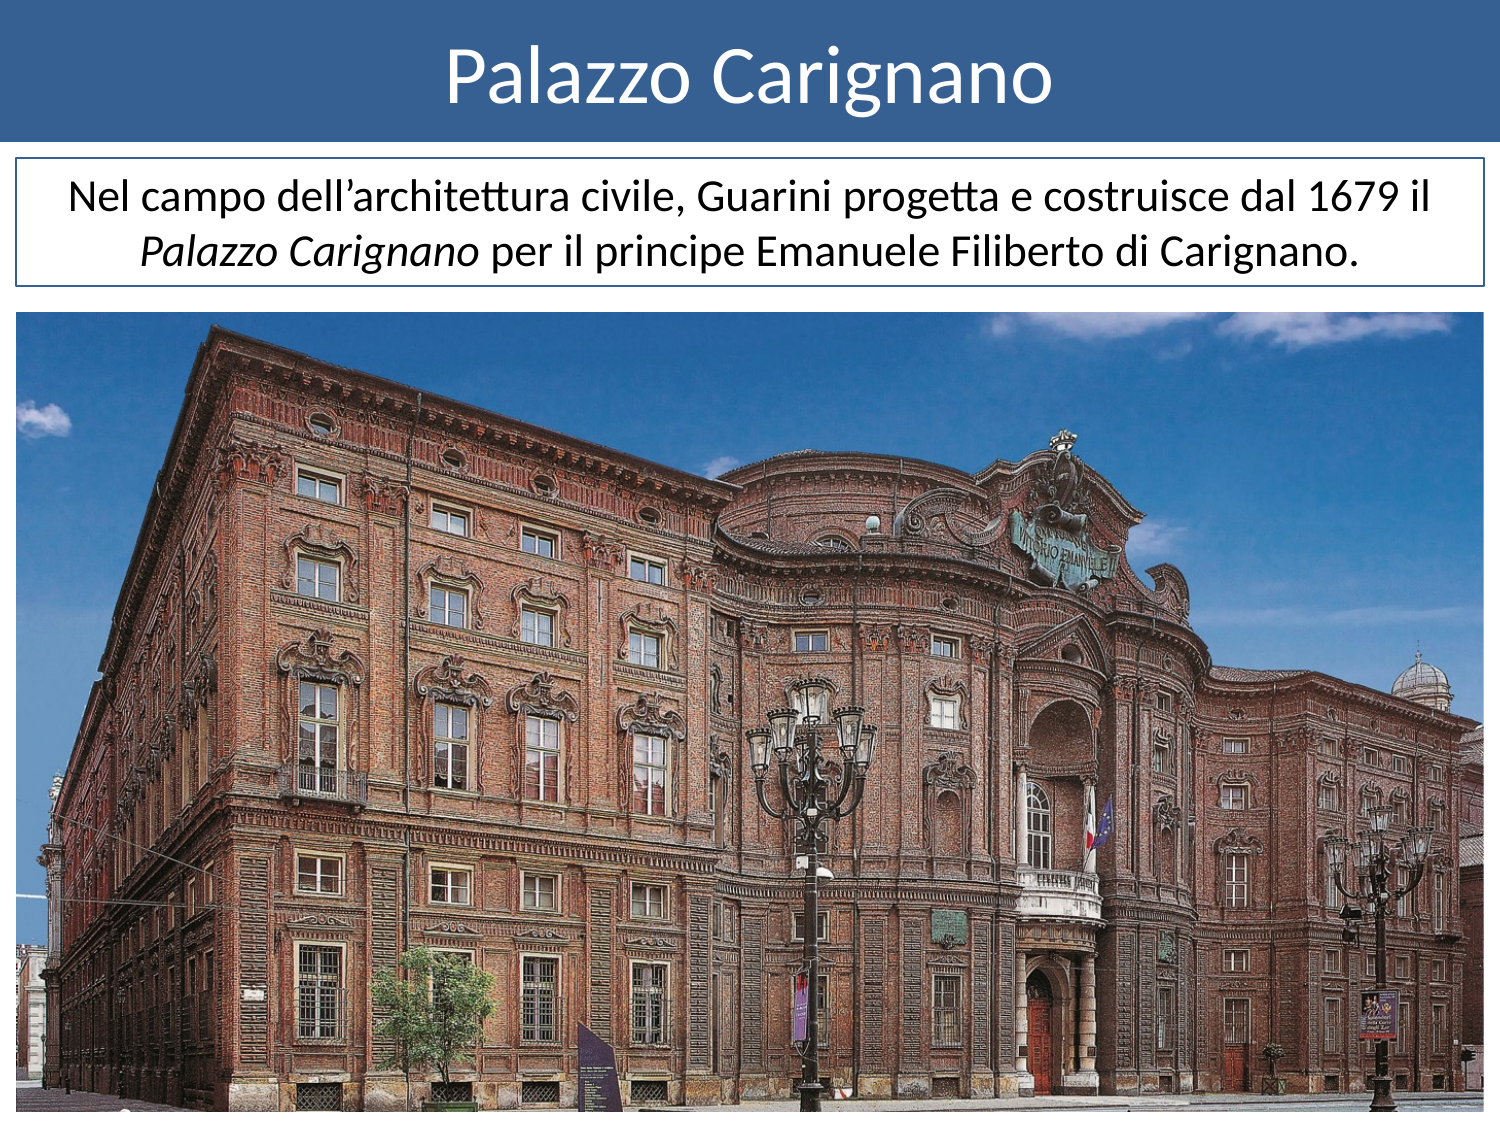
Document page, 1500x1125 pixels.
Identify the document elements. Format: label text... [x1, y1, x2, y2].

text_box Nel campo dell’architettura civile, Guarini progetta e costruisce dal 1679 il Palazzo Carignano per il principe Emanuele Filiberto di Carignano. [16, 158, 1484, 286]
picture [16, 312, 1484, 1112]
text_box Palazzo Carignano [0, 0, 1500, 142]
